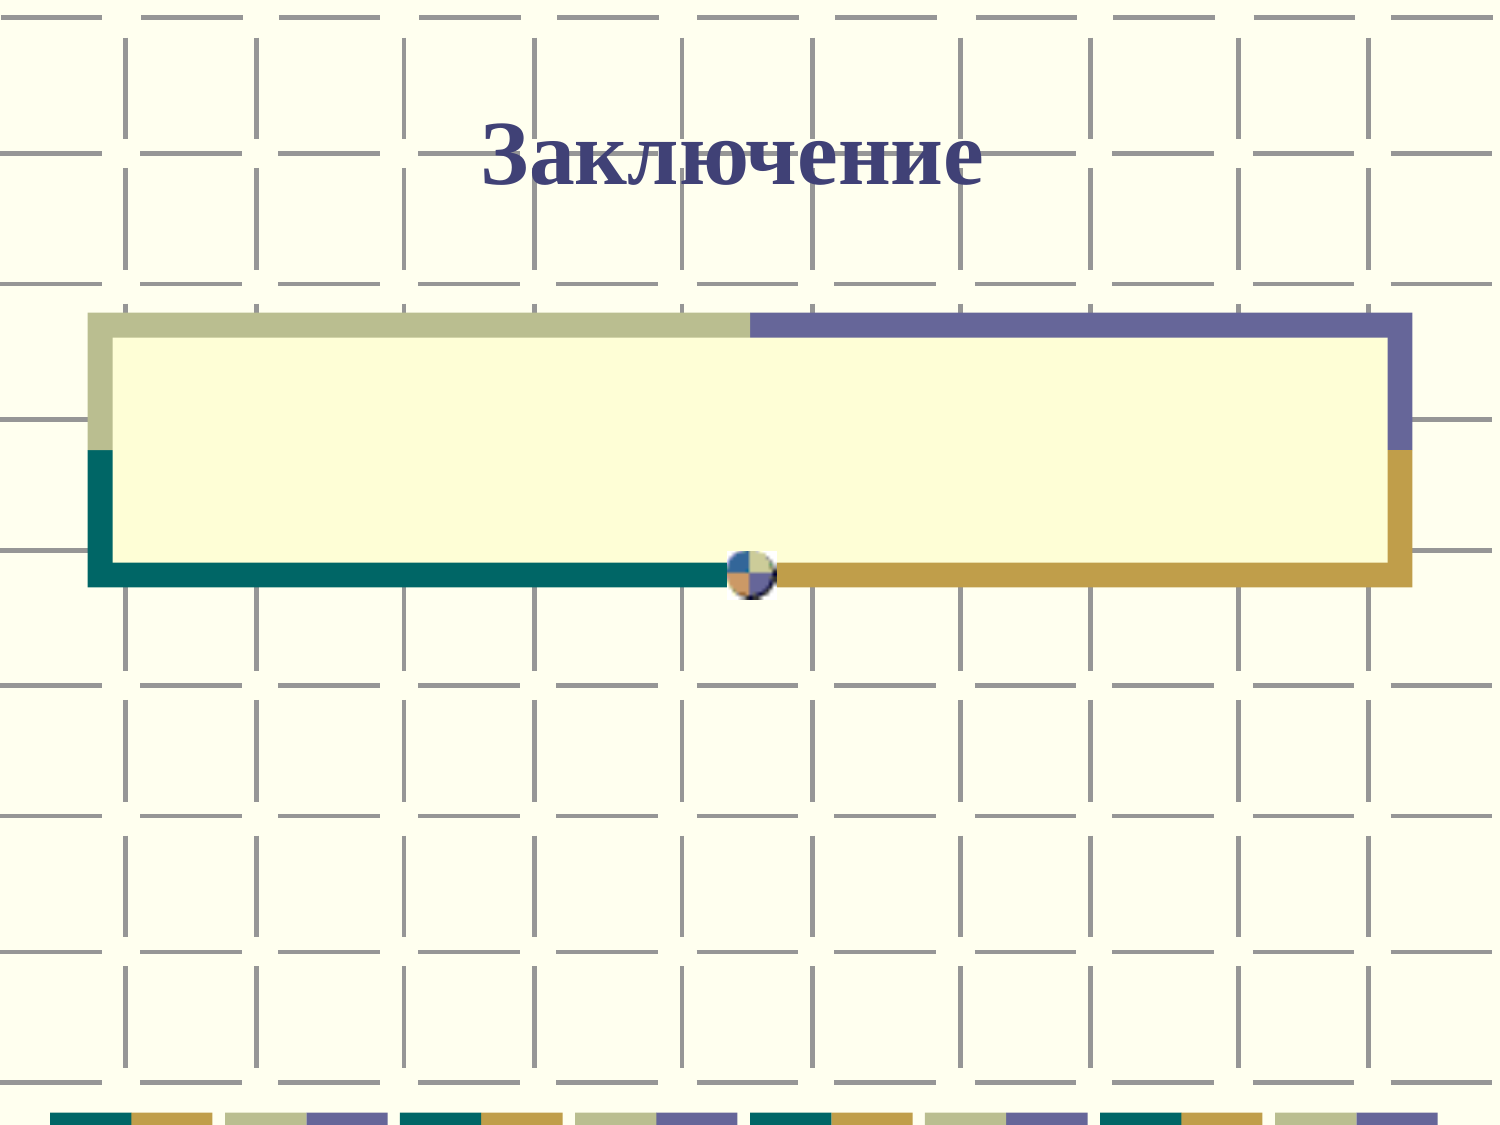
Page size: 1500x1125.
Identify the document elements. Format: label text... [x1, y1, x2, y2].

title Заключение [118, 40, 1394, 266]
picture [727, 551, 777, 600]
